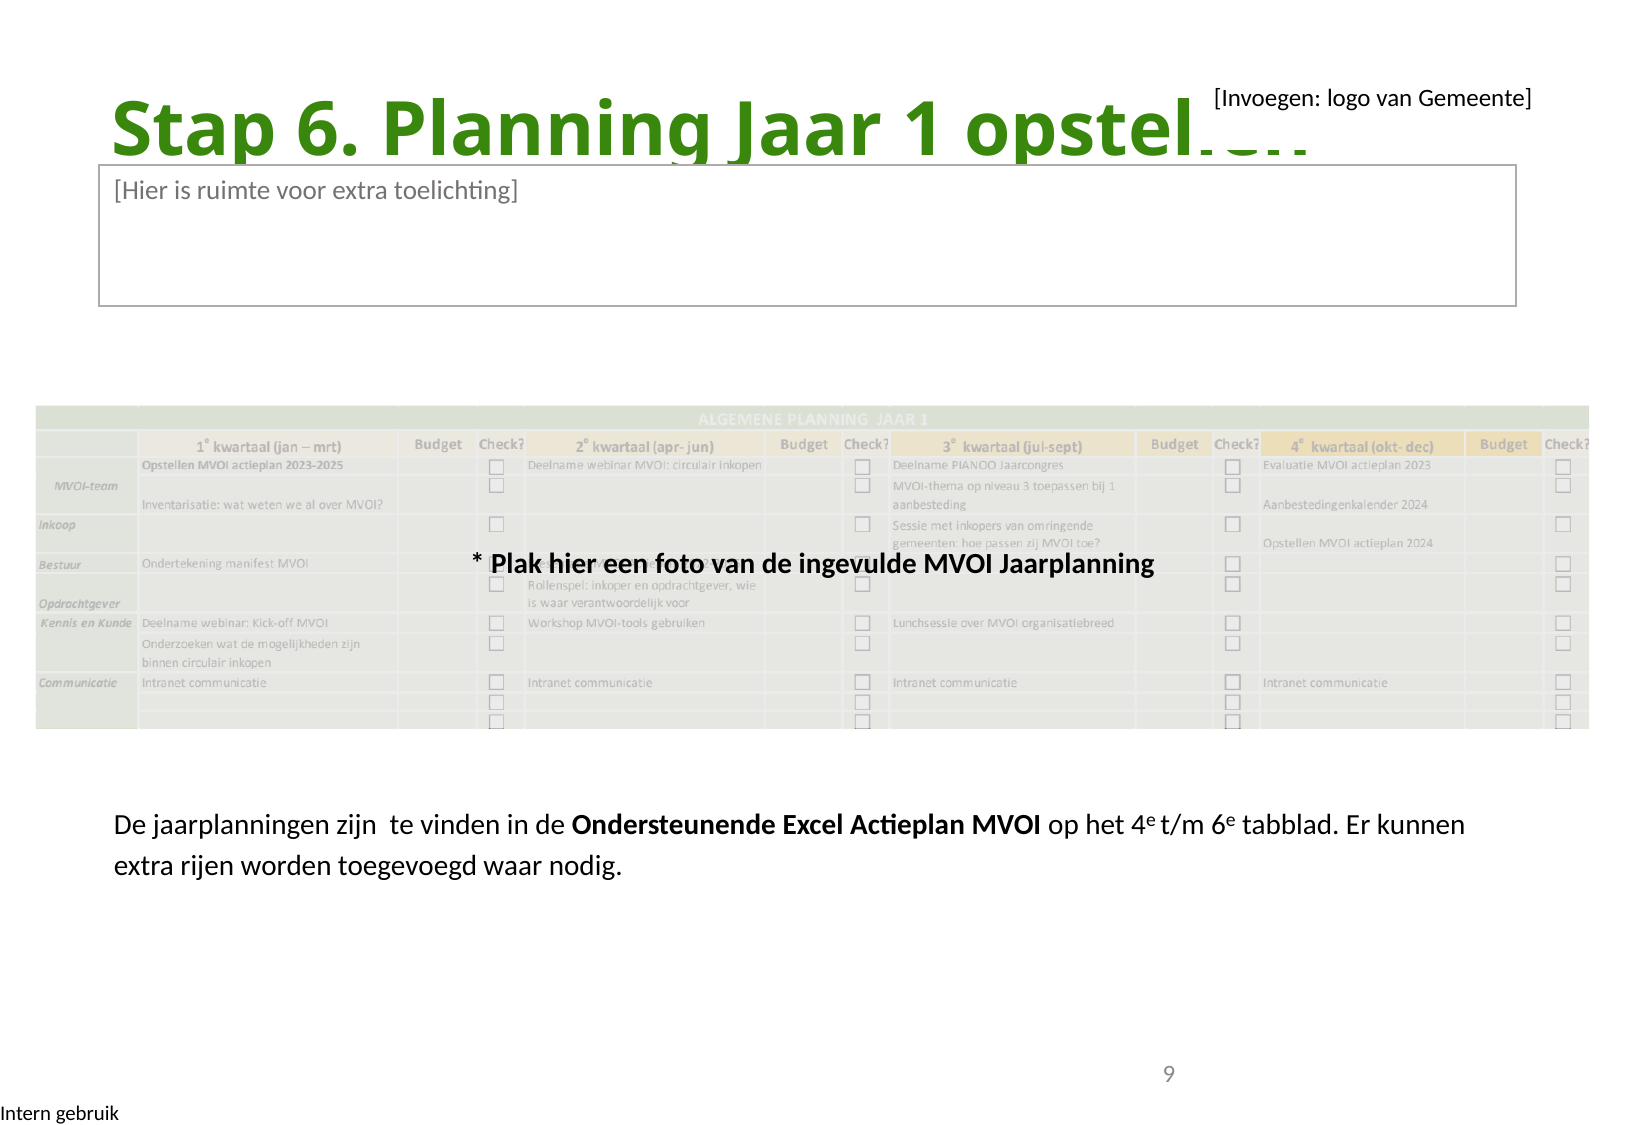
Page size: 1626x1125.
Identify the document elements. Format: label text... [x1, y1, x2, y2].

text_box * Plak hier een foto van de ingevulde MVOI Jaarplanning [0, 537, 1625, 588]
text_box 9 [1147, 1042, 1514, 1103]
text_box De jaarplanningen zijn te vinden in de Ondersteunende Excel Actieplan MVOI op het 4e t/m 6e tabblad. Er kunnen extra rijen worden toegevoegd waar nodig. [99, 798, 1516, 939]
text_box [Invoegen: logo van Gemeente] [1191, 44, 1556, 150]
text_box Stap 6. Planning Jaar 1 opstellen [98, 28, 1613, 179]
text_box [36, 588, 1589, 729]
text_box [36, 405, 1589, 537]
text_box [Hier is ruimte voor extra toelichting] [99, 165, 1516, 306]
